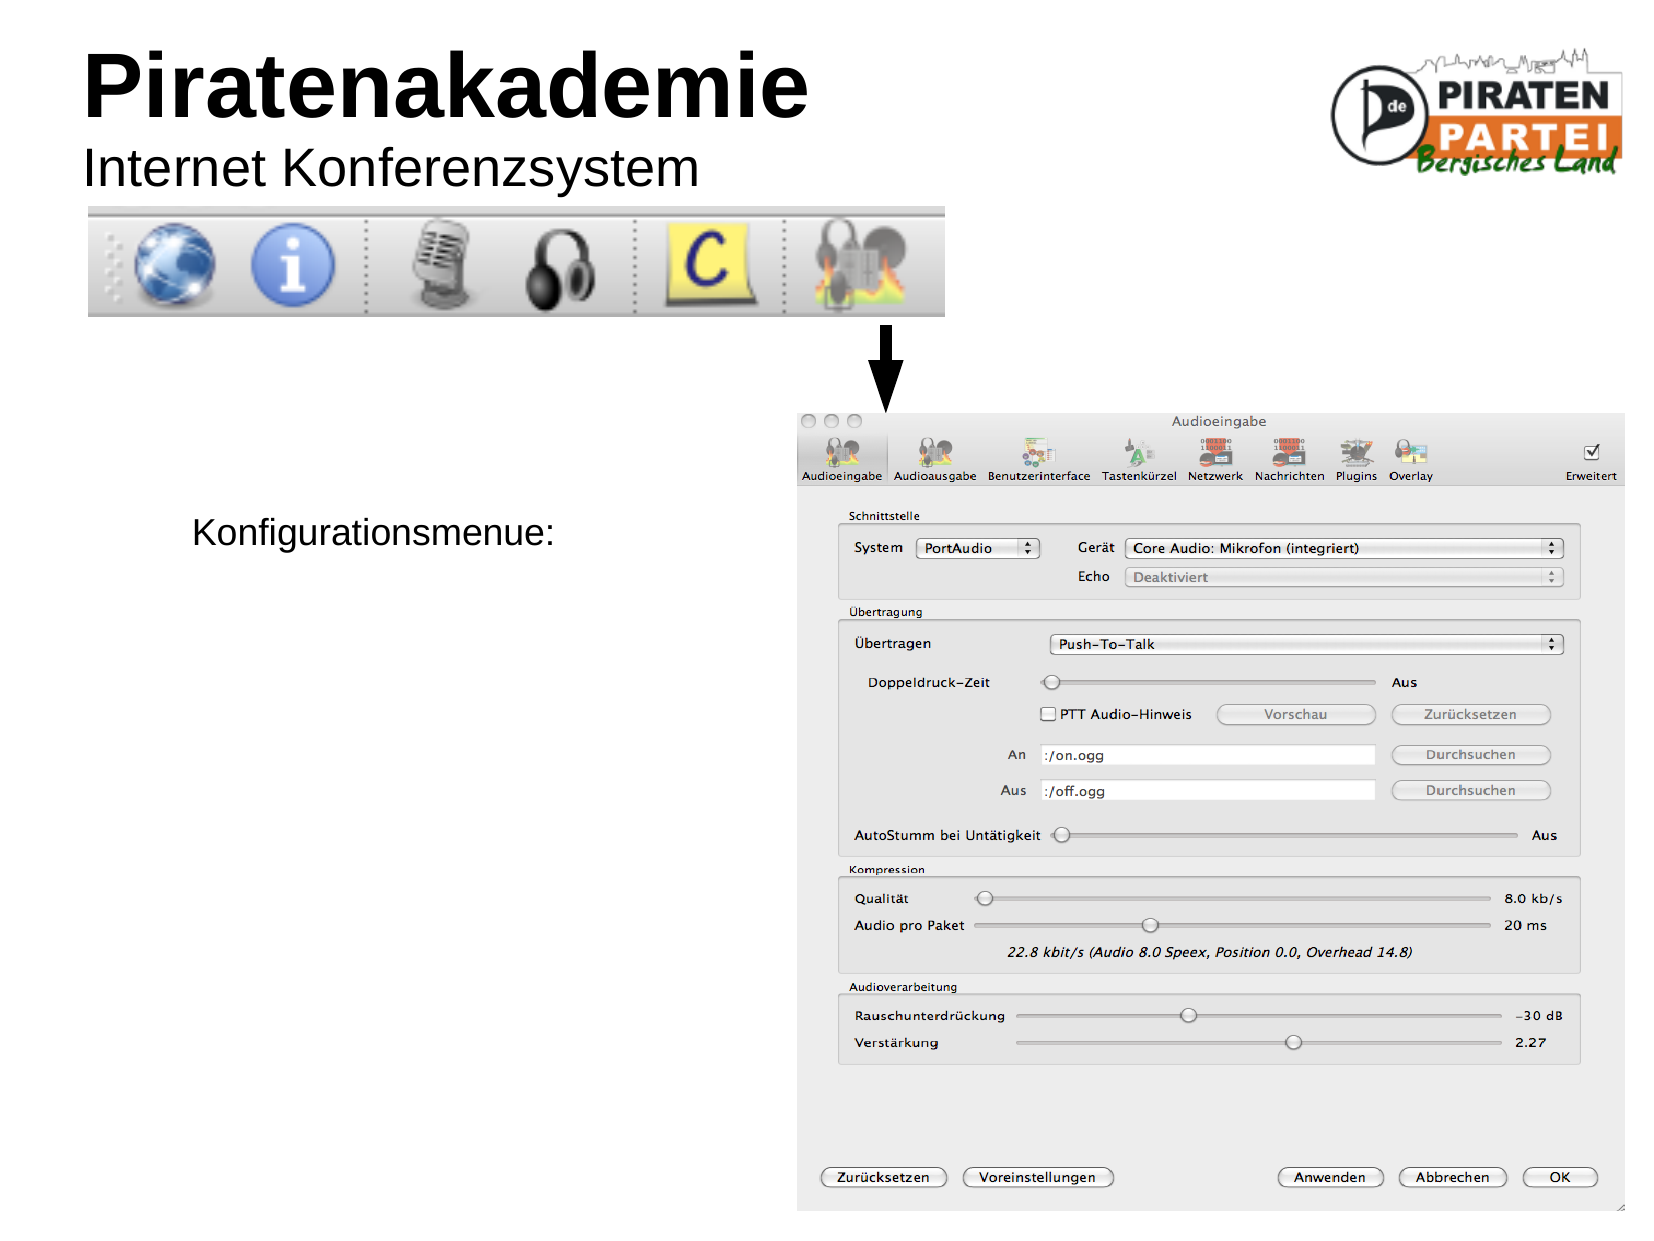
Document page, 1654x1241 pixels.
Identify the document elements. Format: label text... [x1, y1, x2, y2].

title Piratenakademie Internet Konferenzsystem [82, 34, 1571, 198]
picture [797, 413, 1625, 1211]
text_box Konfigurationsmenue: [177, 504, 572, 562]
picture [1328, 47, 1625, 176]
picture [88, 206, 945, 317]
